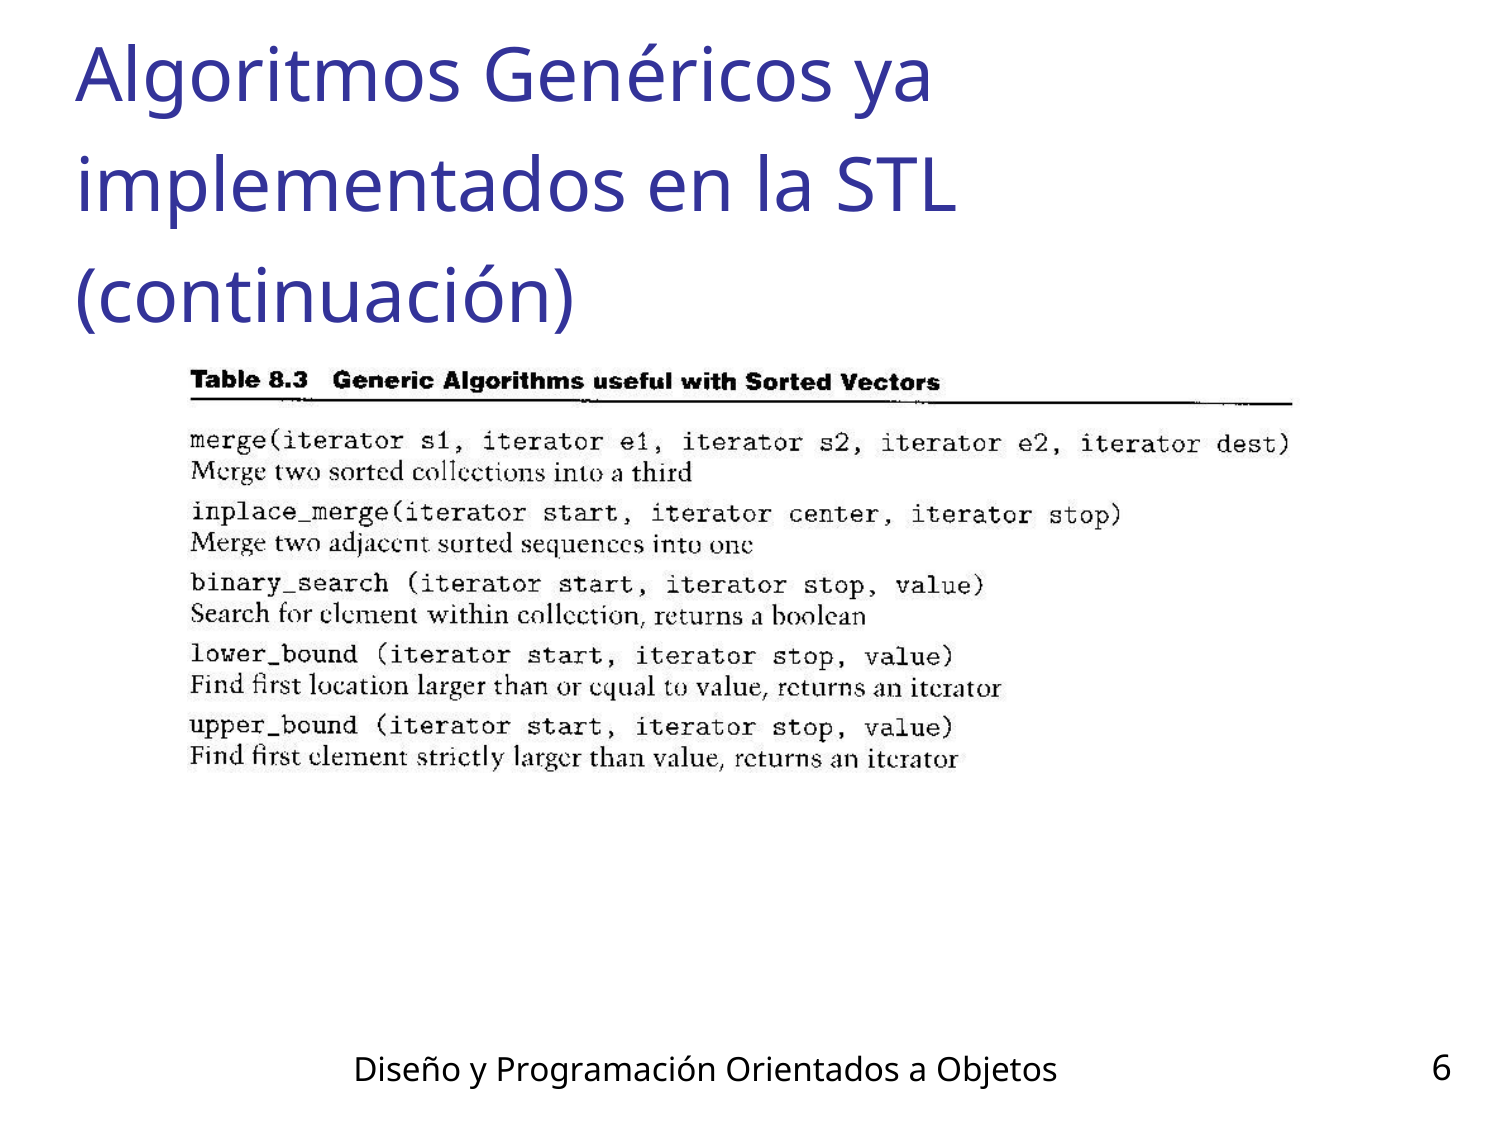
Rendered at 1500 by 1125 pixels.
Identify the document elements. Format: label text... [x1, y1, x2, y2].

title Algoritmos Genéricos ya implementados en la STL (continuación) [75, 19, 1466, 338]
picture [187, 338, 1300, 778]
